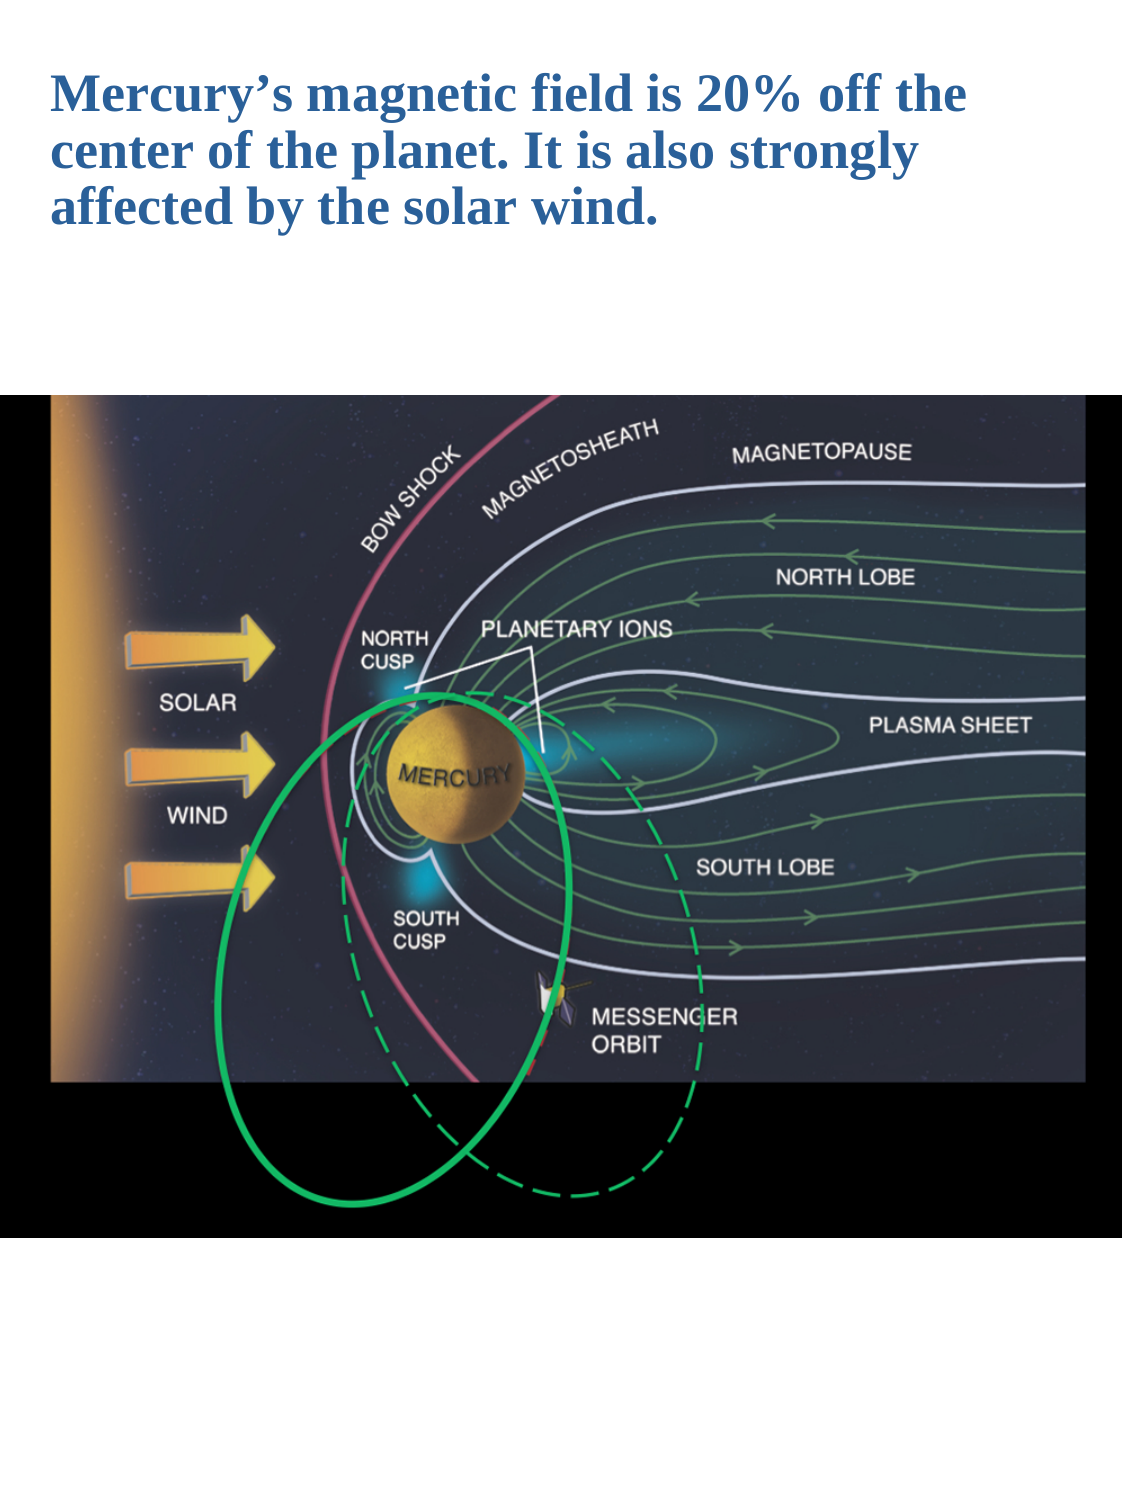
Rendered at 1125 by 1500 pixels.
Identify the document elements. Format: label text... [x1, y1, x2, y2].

text_box Mercury’s magnetic field is 20% off the center of the planet. It is also strongly affected by the solar wind. [35, 59, 1028, 244]
picture [0, 395, 1122, 1239]
